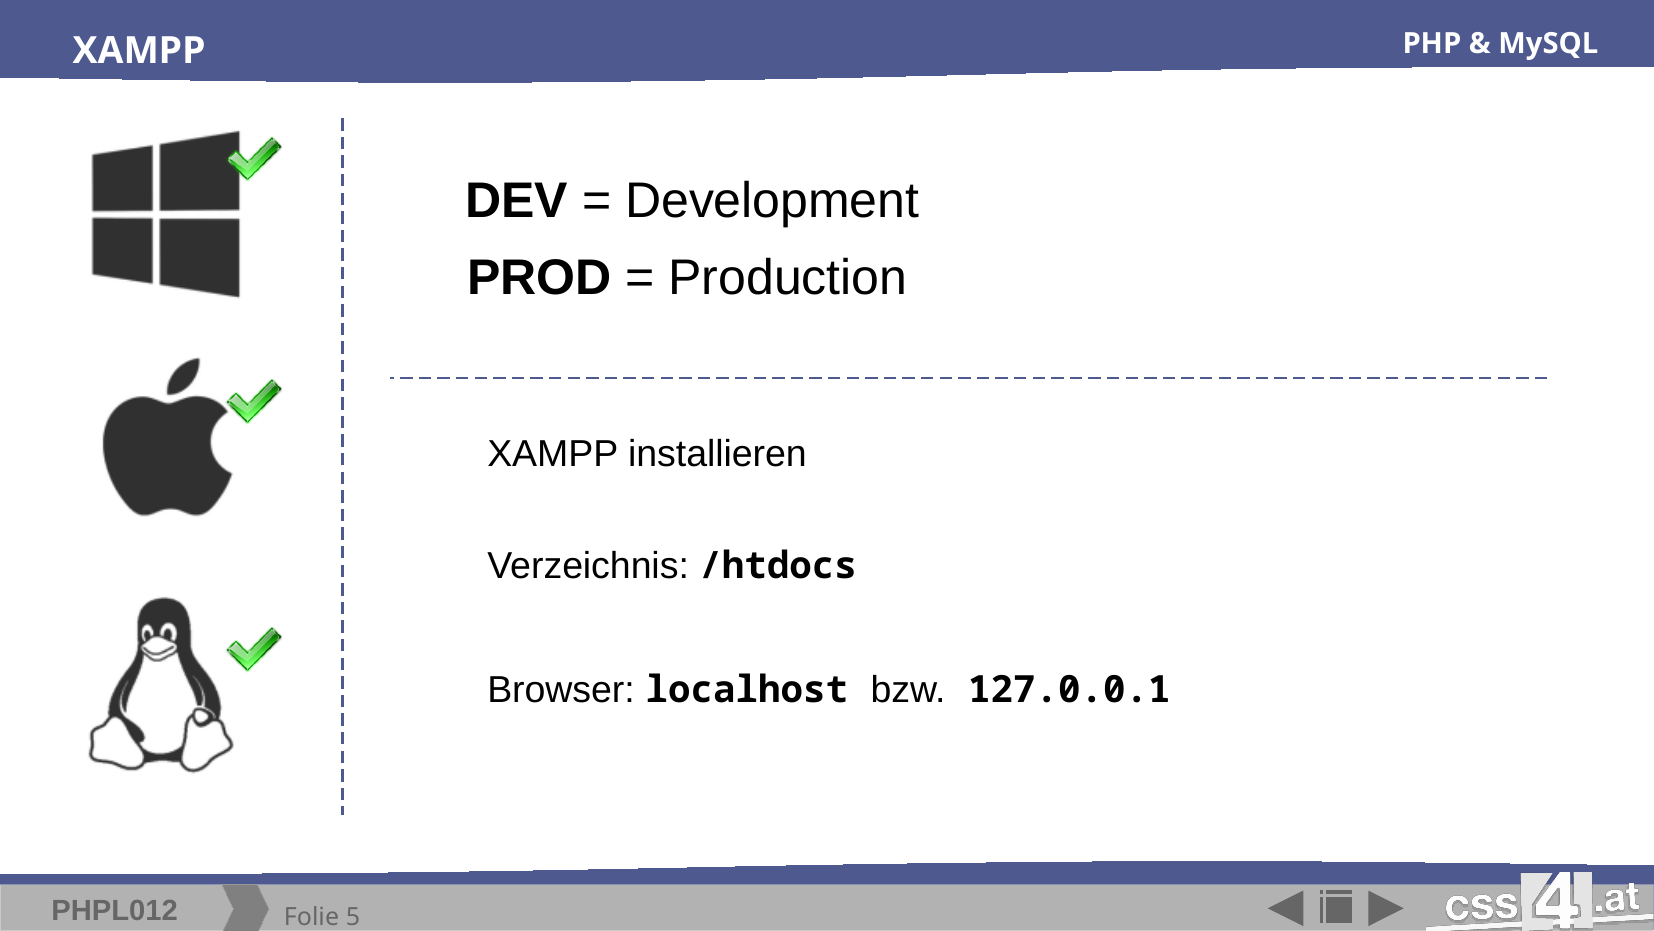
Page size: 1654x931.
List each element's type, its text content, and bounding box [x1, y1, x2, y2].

text_box [0, 861, 1654, 931]
text_box PHPL012 [36, 886, 209, 931]
text_box DEV = Development [450, 165, 935, 236]
text_box [0, 0, 1654, 83]
text_box XAMPP [57, 16, 469, 69]
text_box PHP & MySQL [1387, 15, 1619, 60]
picture [47, 340, 283, 532]
picture [47, 566, 283, 794]
text_box PROD = Production [452, 242, 923, 313]
picture [70, 111, 283, 319]
text_box XAMPP installieren [472, 425, 822, 483]
picture [1426, 872, 1654, 931]
text_box Verzeichnis: /htdocs [472, 531, 872, 589]
text_box Folie 111 [269, 891, 542, 931]
text_box Browser: localhost bzw. 127.0.0.1 [472, 655, 1186, 713]
